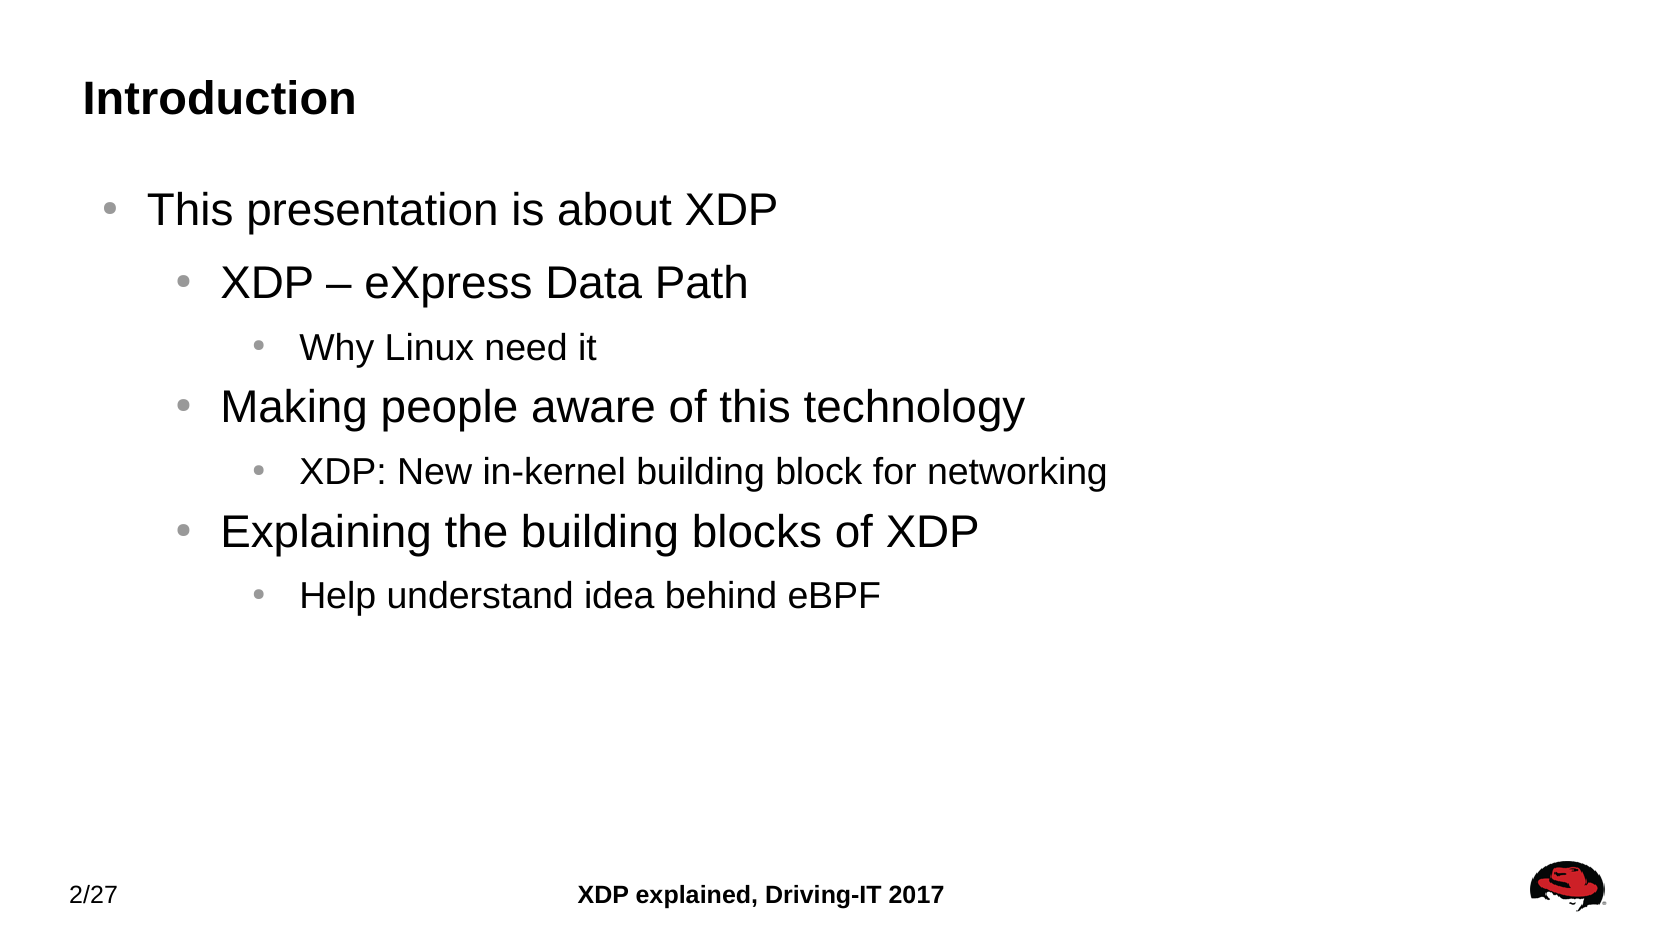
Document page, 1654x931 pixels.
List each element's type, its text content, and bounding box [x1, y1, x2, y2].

picture [1529, 859, 1613, 918]
list This presentation is about XDP XDP – eXpress Data Path Why Linux need it Making people aware of this technology XDP: New in-kernel building block for networking Explaining the building blocks of XDP Help understand idea behind eBPF [86, 183, 1575, 779]
title Introduction [82, 28, 1571, 169]
